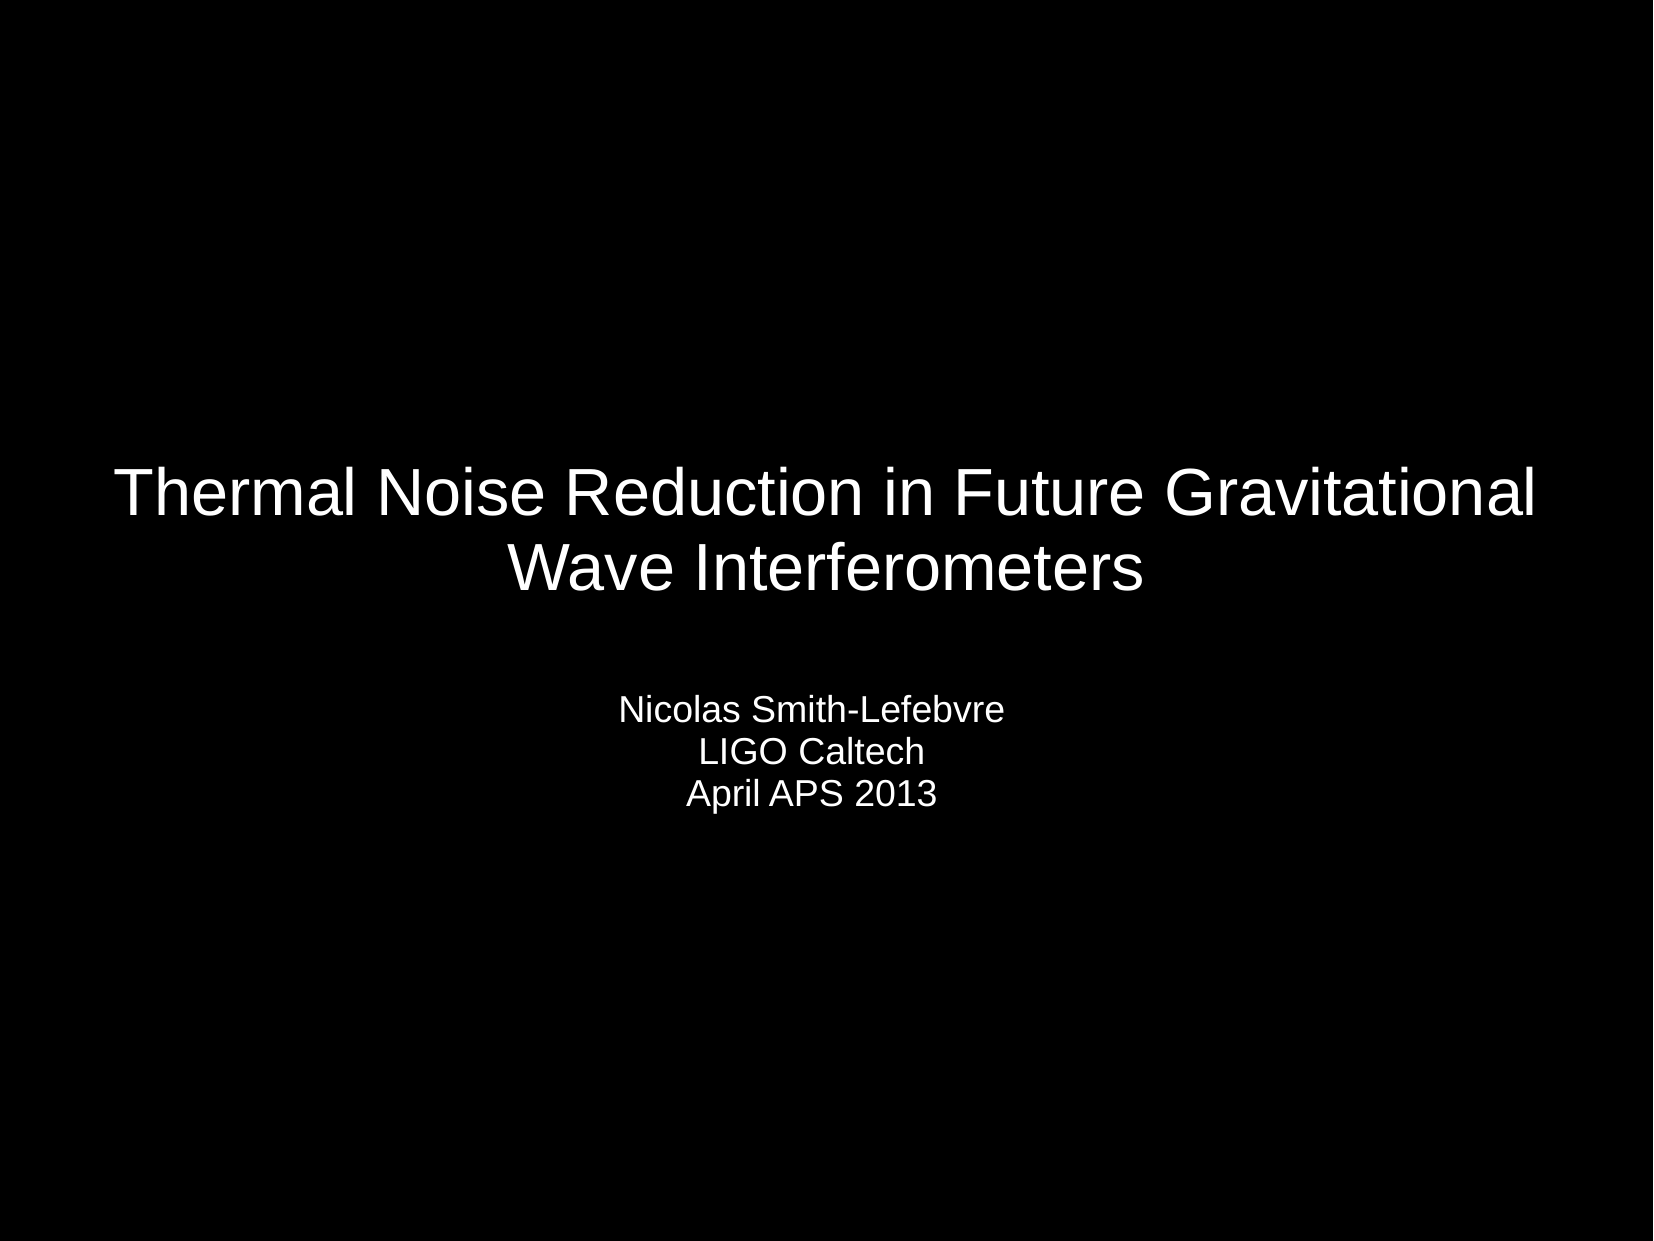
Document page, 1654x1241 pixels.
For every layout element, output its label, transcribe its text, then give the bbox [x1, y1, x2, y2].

text_box Nicolas Smith-Lefebvre LIGO Caltech April APS 2013 [603, 681, 1021, 822]
subtitle Thermal Noise Reduction in Future Gravitational Wave Interferometers [82, 49, 1571, 1010]
